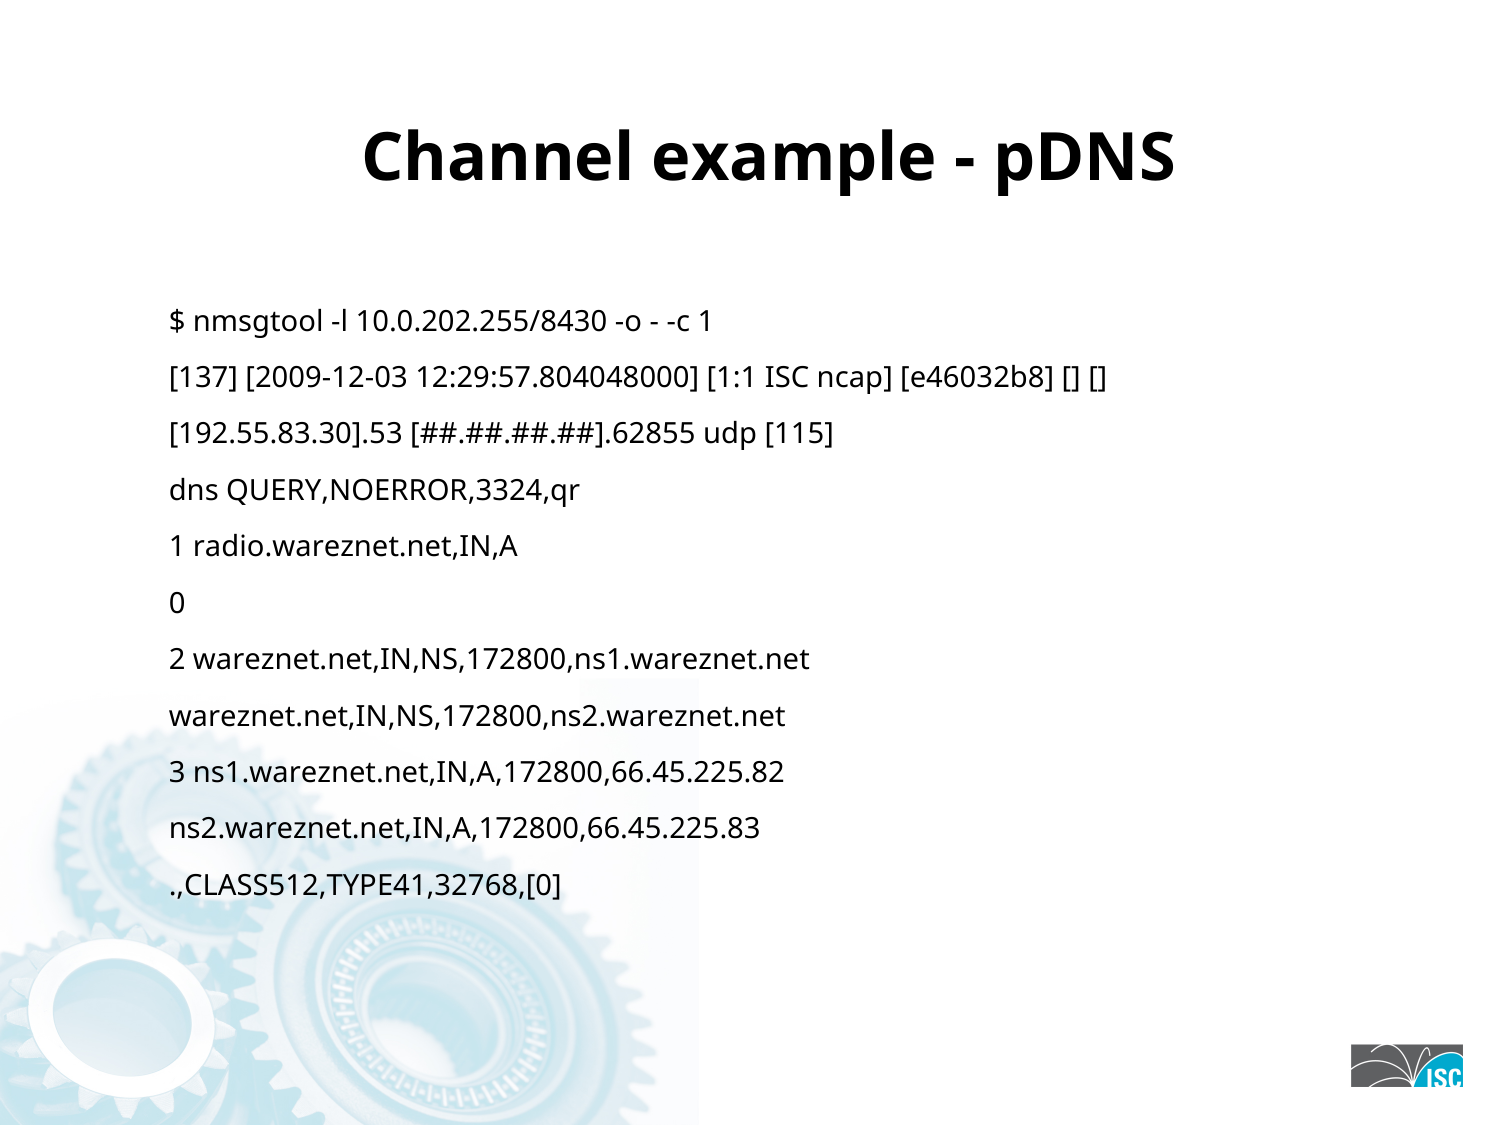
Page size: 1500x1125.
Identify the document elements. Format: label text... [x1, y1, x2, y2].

title Channel example - pDNS [112, 54, 1426, 256]
picture [0, 0, 1500, 1125]
list $ nmsgtool -l 10.0.202.255/8430 -o - -c 1 [137] [2009-12-03 12:29:57.804048000] [1:1 ISC ncap] [e46032b8] [] [] [192.55.83.30].53 [##.##.##.##].62855 udp [115] dns QUERY,NOERROR,3324,qr 1 radio.wareznet.net,IN,A 0 2 wareznet.net,IN,NS,172800,ns1.wareznet.net wareznet.net,IN,NS,172800,ns2.wareznet.net 3 ns1.wareznet.net,IN,A,172800,66.45.225.82 ns2.wareznet.net,IN,A,172800,66.45.225.83 .,CLASS512,TYPE41,32768,[0] [112, 299, 1355, 961]
